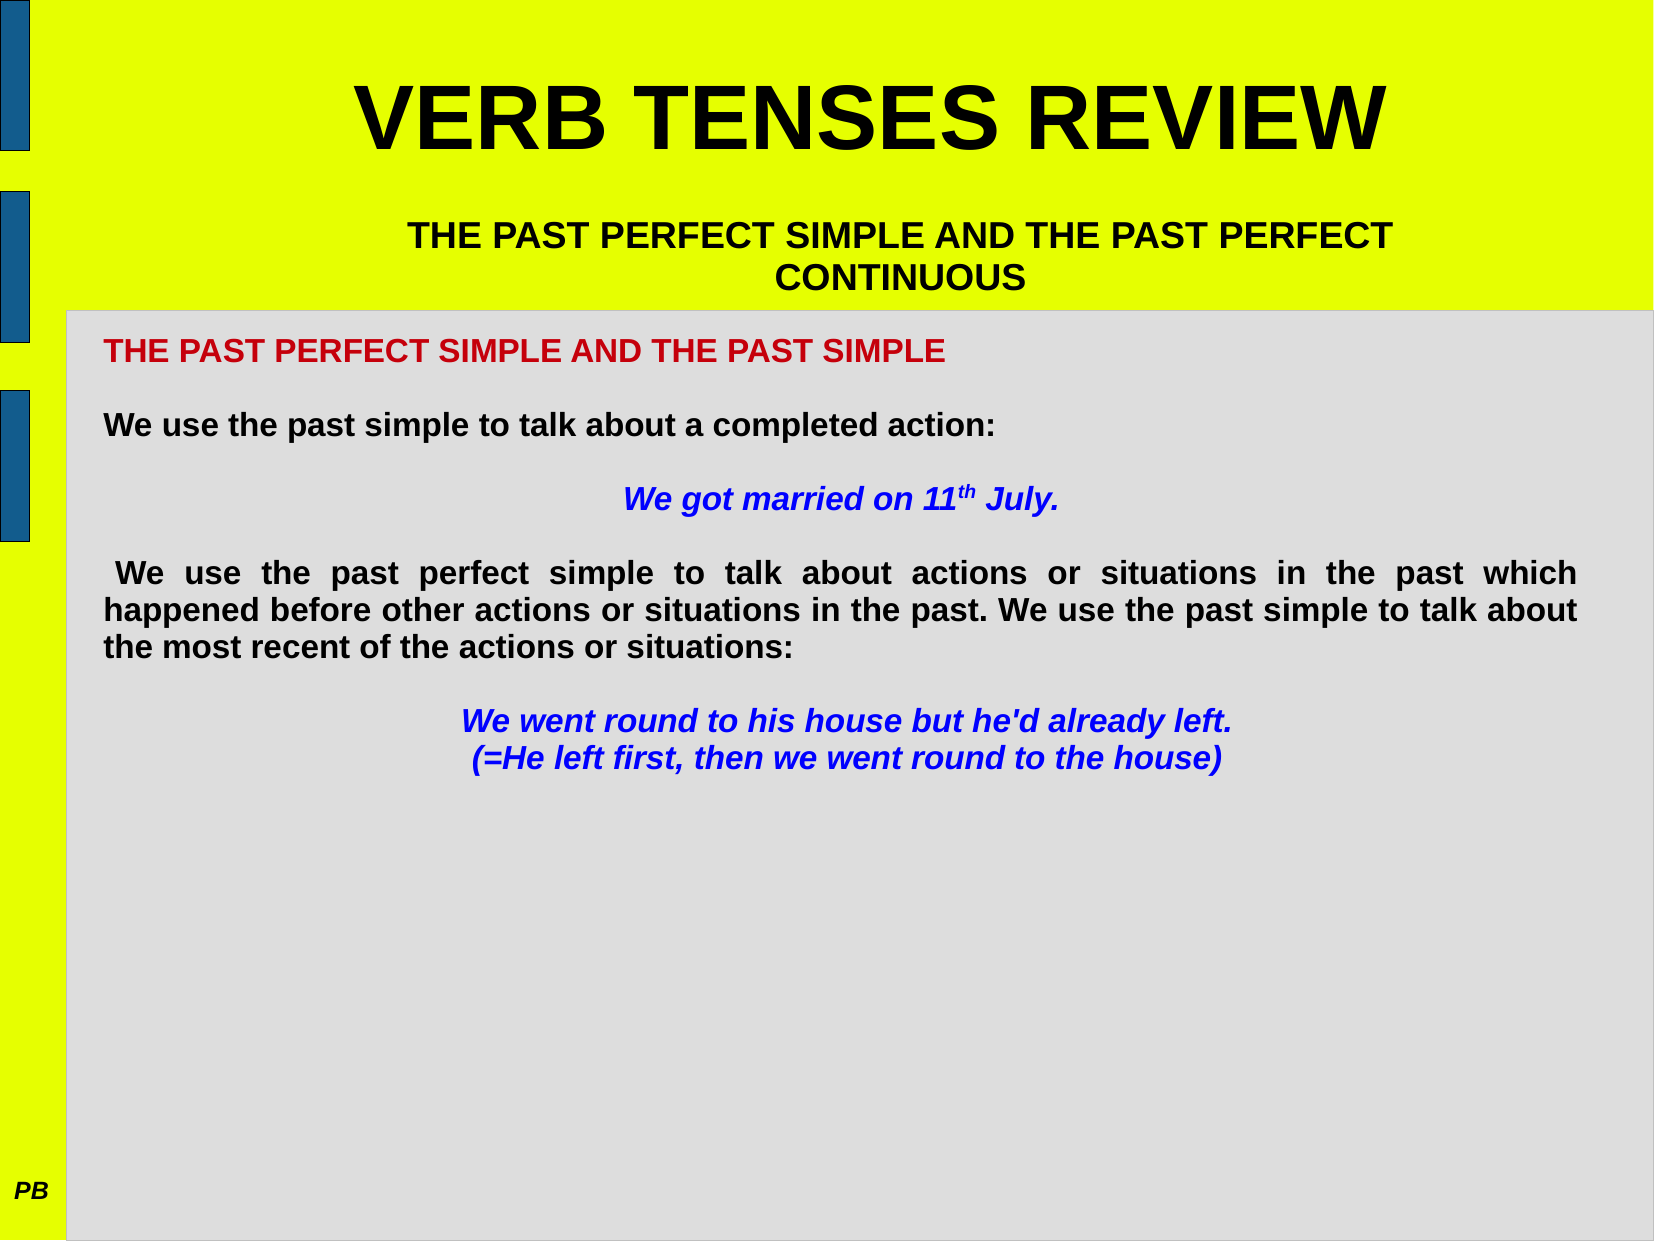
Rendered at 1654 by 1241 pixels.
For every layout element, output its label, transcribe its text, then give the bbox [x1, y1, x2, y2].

text_box THE PAST PERFECT SIMPLE AND THE PAST PERFECT CONTINUOUS [324, 206, 1477, 308]
text_box THE PAST PERFECT SIMPLE AND THE PAST SIMPLE We use the past simple to talk about a completed action: We got married on 11th July. We use the past perfect simple to talk about actions or situations in the past which happened before other actions or situations in the past. We use the past simple to talk about the most recent of the actions or situations: We went round to his house but he'd already left. (=He left first, then we went round to the house) [88, 324, 1595, 950]
text_box VERB TENSES REVIEW [177, 59, 1565, 177]
text_box PB [0, 1169, 64, 1241]
